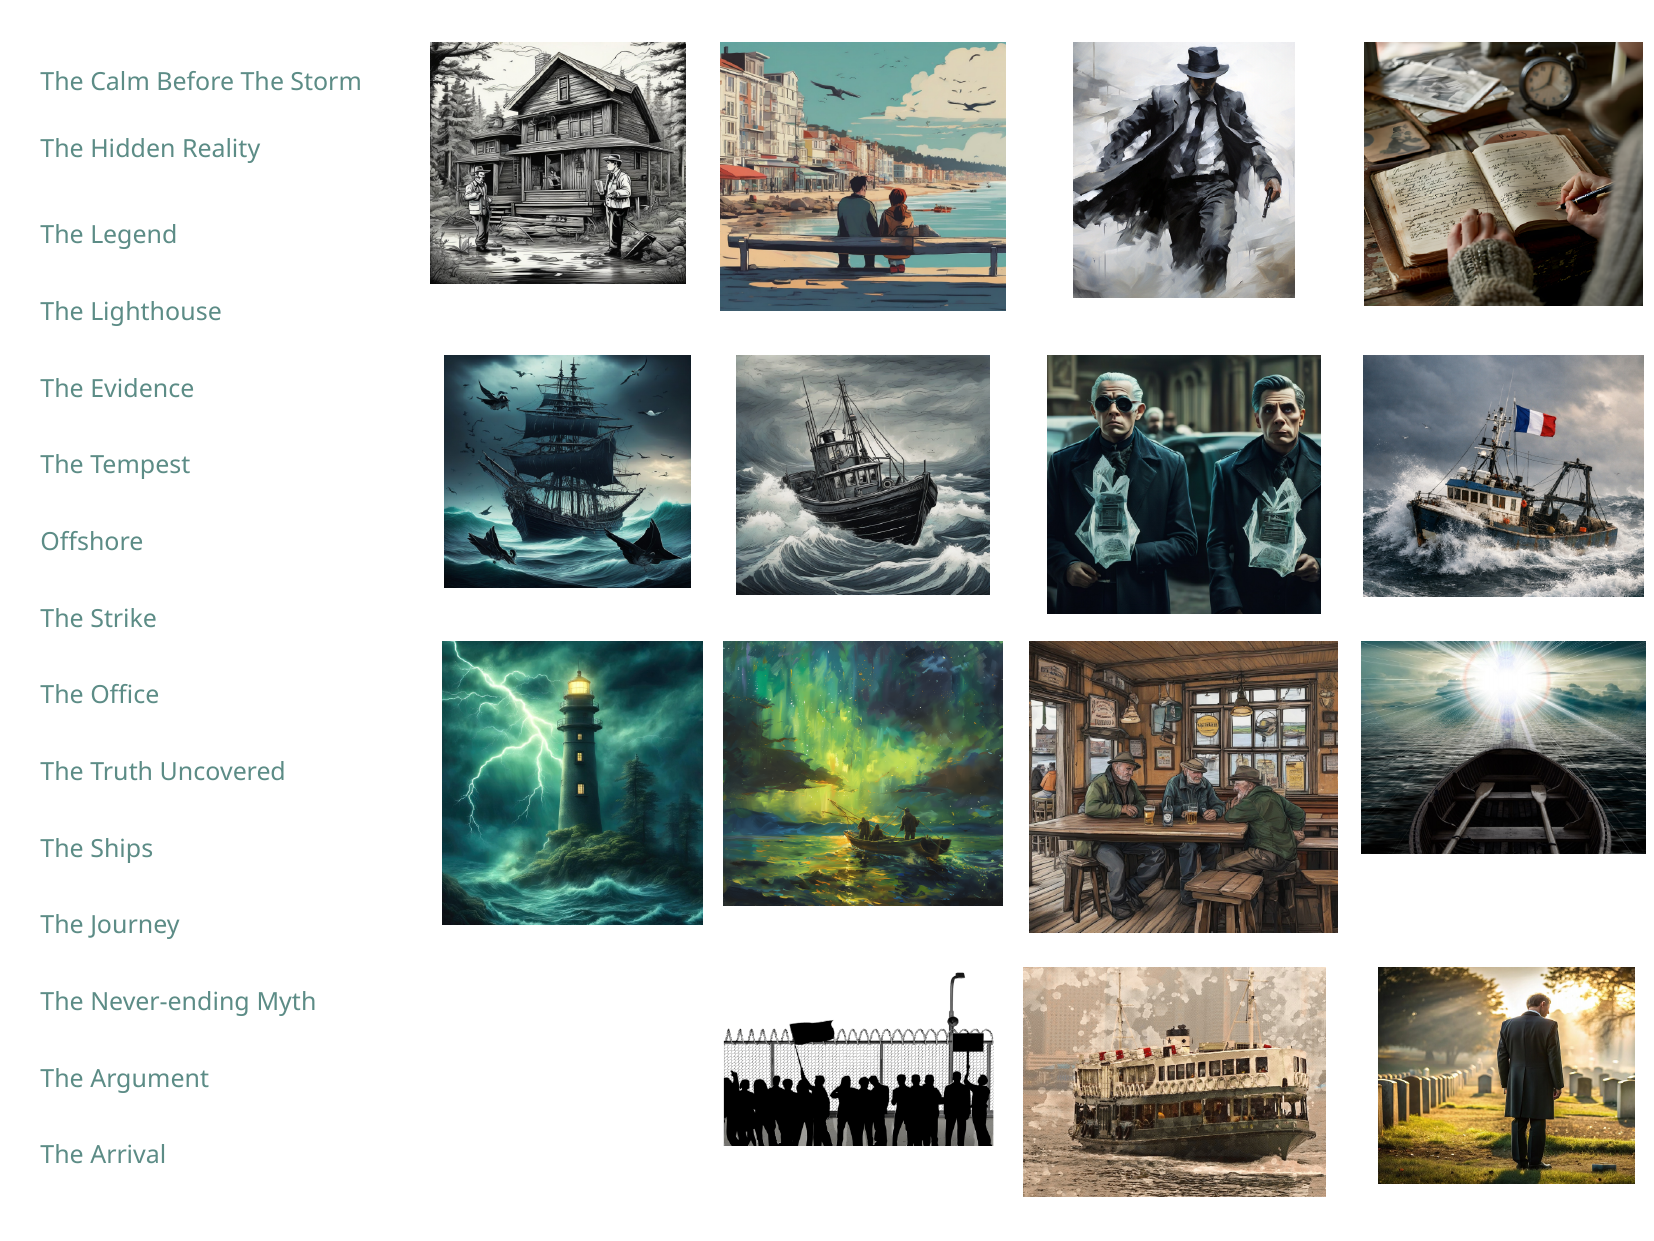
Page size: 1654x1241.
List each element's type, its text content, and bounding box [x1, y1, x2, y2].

picture [430, 42, 686, 284]
picture [1364, 42, 1643, 306]
text_box The Truth Uncovered [40, 753, 442, 807]
text_box The Lighthouse [40, 293, 514, 347]
text_box The Hidden Reality [40, 130, 322, 184]
text_box The Strike [40, 600, 357, 654]
picture [1363, 355, 1644, 597]
picture [442, 641, 703, 925]
picture [1047, 355, 1321, 614]
picture [1029, 641, 1338, 933]
picture [1361, 641, 1646, 854]
text_box The Argument [40, 1060, 333, 1114]
text_box The Tempest [40, 446, 369, 500]
text_box The Journey [40, 907, 359, 960]
text_box The Office [40, 677, 311, 730]
picture [736, 355, 990, 595]
picture [720, 42, 1006, 311]
text_box The Arrival [40, 1137, 320, 1190]
picture [723, 641, 1003, 906]
text_box The Legend [40, 217, 348, 270]
text_box Offshore [40, 523, 279, 577]
picture [723, 967, 994, 1146]
picture [444, 355, 691, 588]
picture [1073, 42, 1295, 298]
picture [1378, 967, 1635, 1184]
text_box The Ships [40, 830, 278, 884]
text_box The Evidence [40, 370, 358, 424]
picture [1023, 967, 1326, 1197]
text_box The Calm Before The Storm [40, 63, 430, 117]
text_box The Never-ending Myth [40, 983, 516, 1037]
